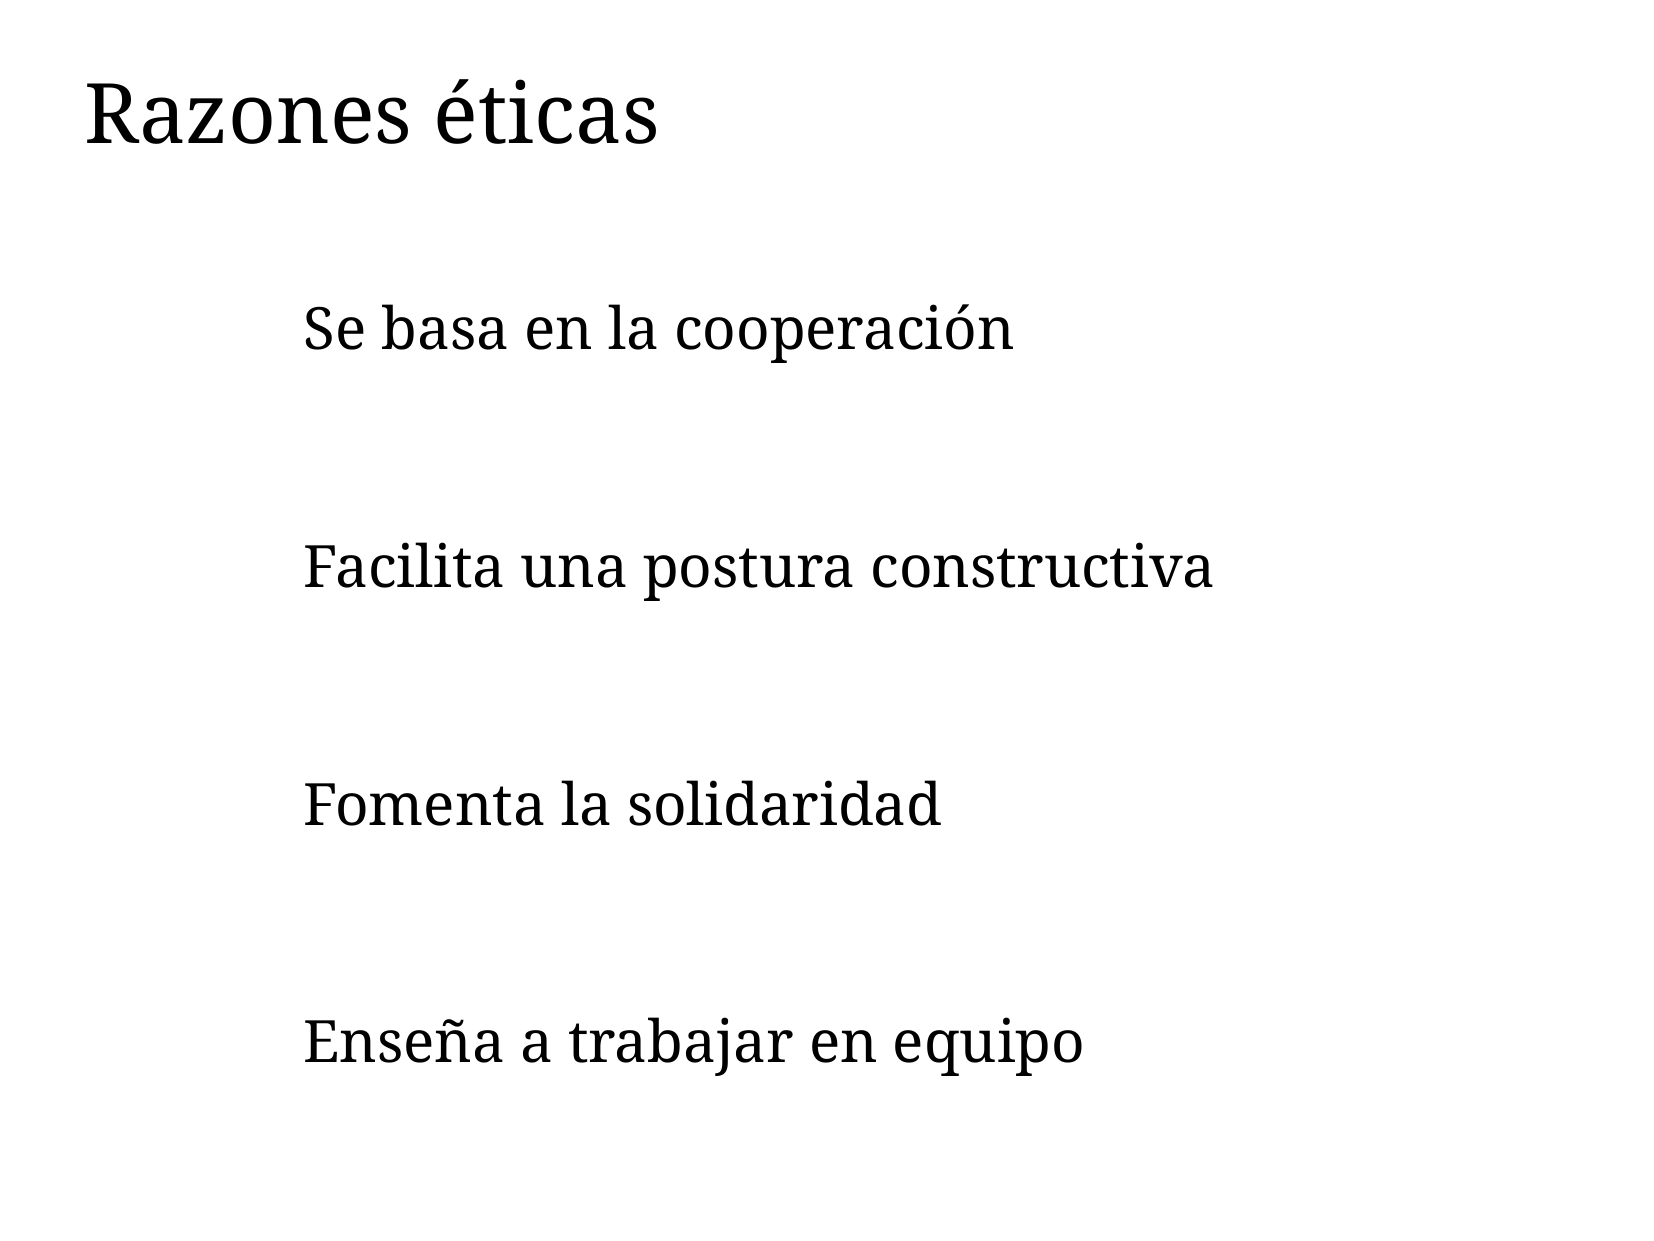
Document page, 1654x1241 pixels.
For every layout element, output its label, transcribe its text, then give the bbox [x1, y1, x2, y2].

text_box Se basa en la cooperación Facilita una postura constructiva Fomenta la solidaridad Enseña a trabajar en equipo Facilita democratizar el acceso al conocimiento [182, 280, 1462, 1052]
text_box Razones éticas [70, 46, 593, 145]
